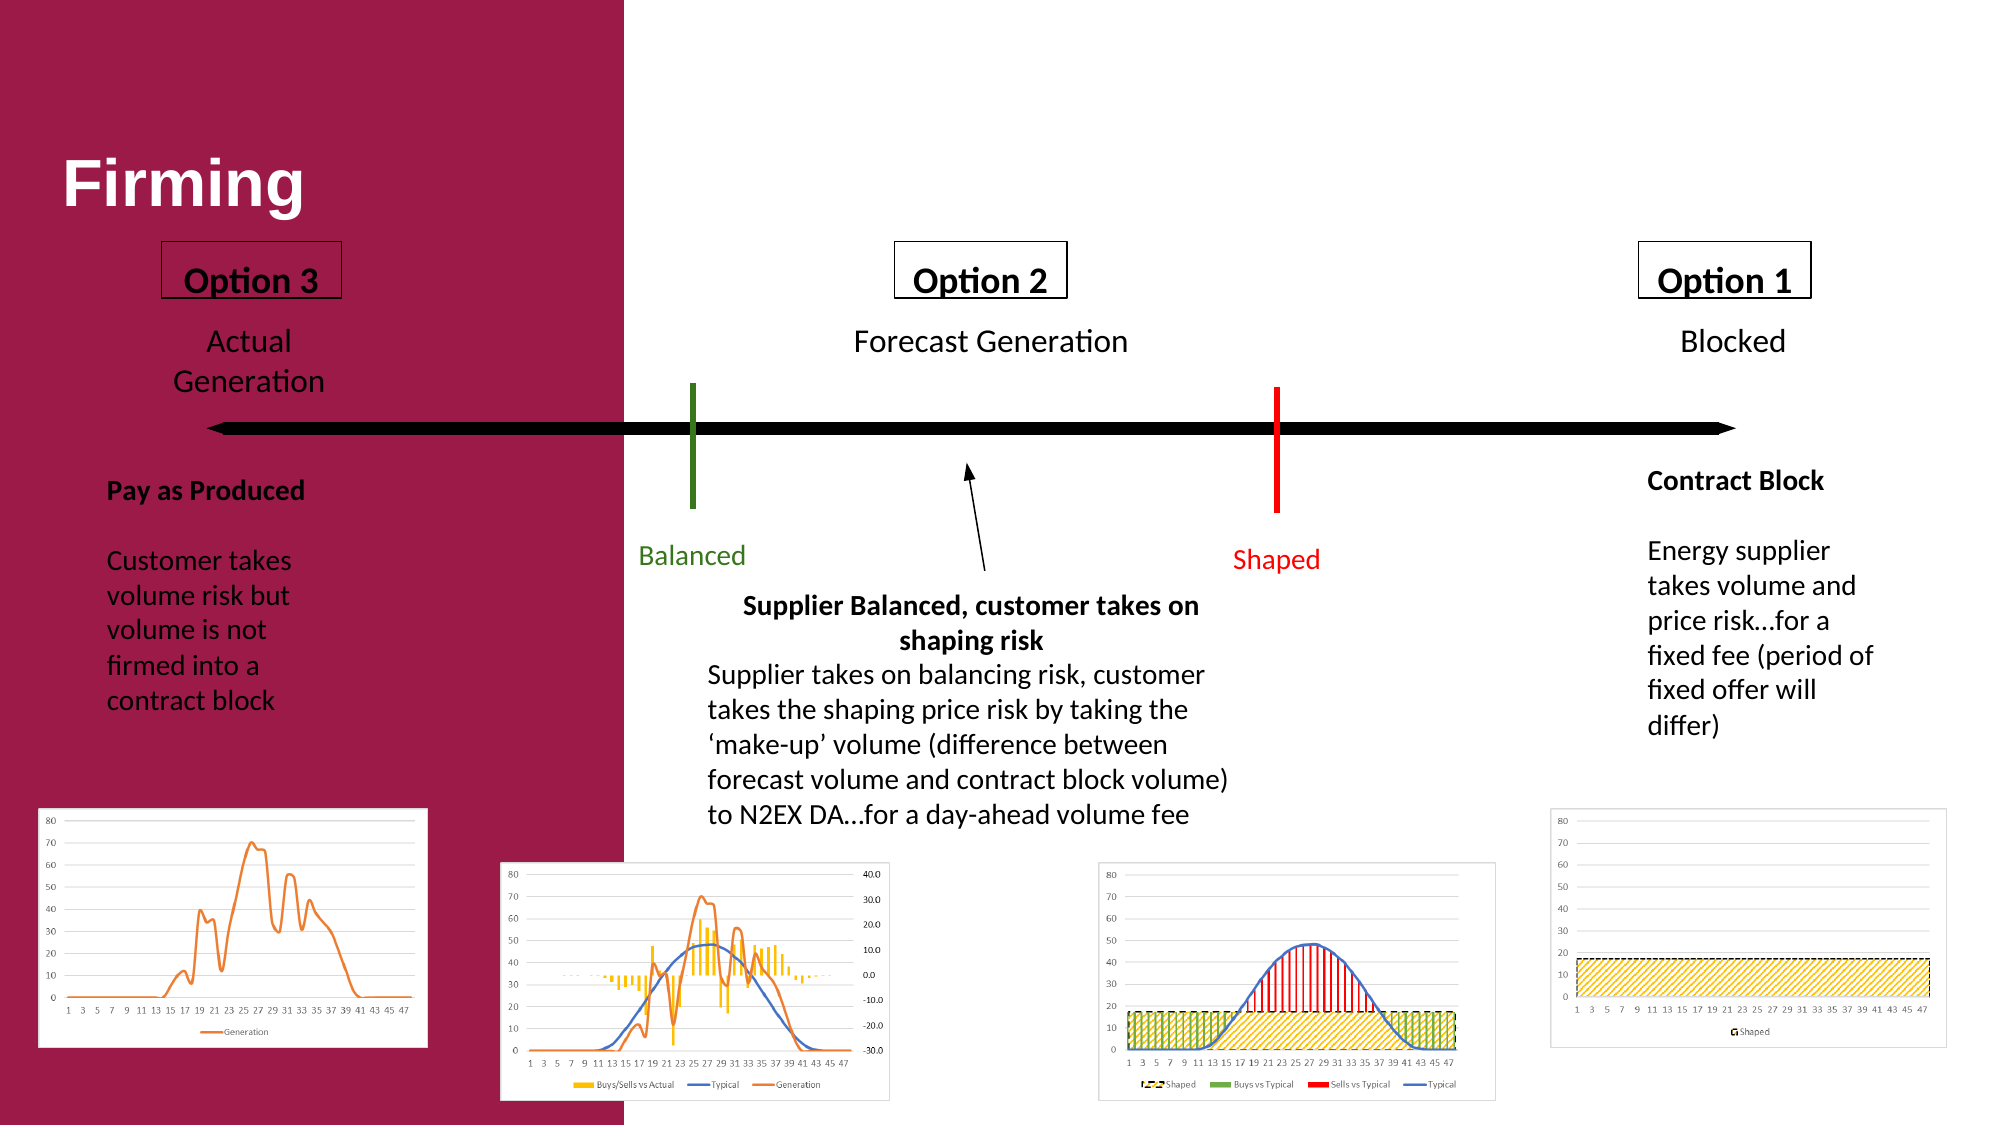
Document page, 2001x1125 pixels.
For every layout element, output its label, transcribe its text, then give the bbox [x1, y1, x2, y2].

picture [38, 808, 428, 1048]
picture [1098, 862, 1496, 1101]
text_box Shaped [1159, 525, 1395, 592]
text_box Actual Generation [111, 304, 388, 376]
text_box Blocked [1595, 304, 1872, 376]
picture [500, 862, 890, 1101]
text_box Pay as Produced Customer takes volume risk but volume is not firmed into a contract block [91, 455, 328, 734]
title Firming [62, 139, 331, 234]
picture [1550, 808, 1947, 1048]
text_box Option 1 [1638, 241, 1812, 298]
text_box Option 3 [161, 241, 342, 298]
text_box Contract Block Energy supplier takes volume and price risk…for a fixed fee (period of fixed offer will differ) [1632, 446, 1909, 760]
text_box Forecast Generation [745, 304, 1238, 376]
text_box Balanced [575, 521, 811, 588]
text_box Supplier Balanced, customer takes on shaping risk Supplier takes on balancing risk, customer takes the shaping price risk by taking the ‘make-up’ volume (difference between forecast volume and contract block volume) to N2EX DA…for a day-ahead volume fee [692, 570, 1277, 849]
text_box Option 2 [894, 241, 1068, 298]
